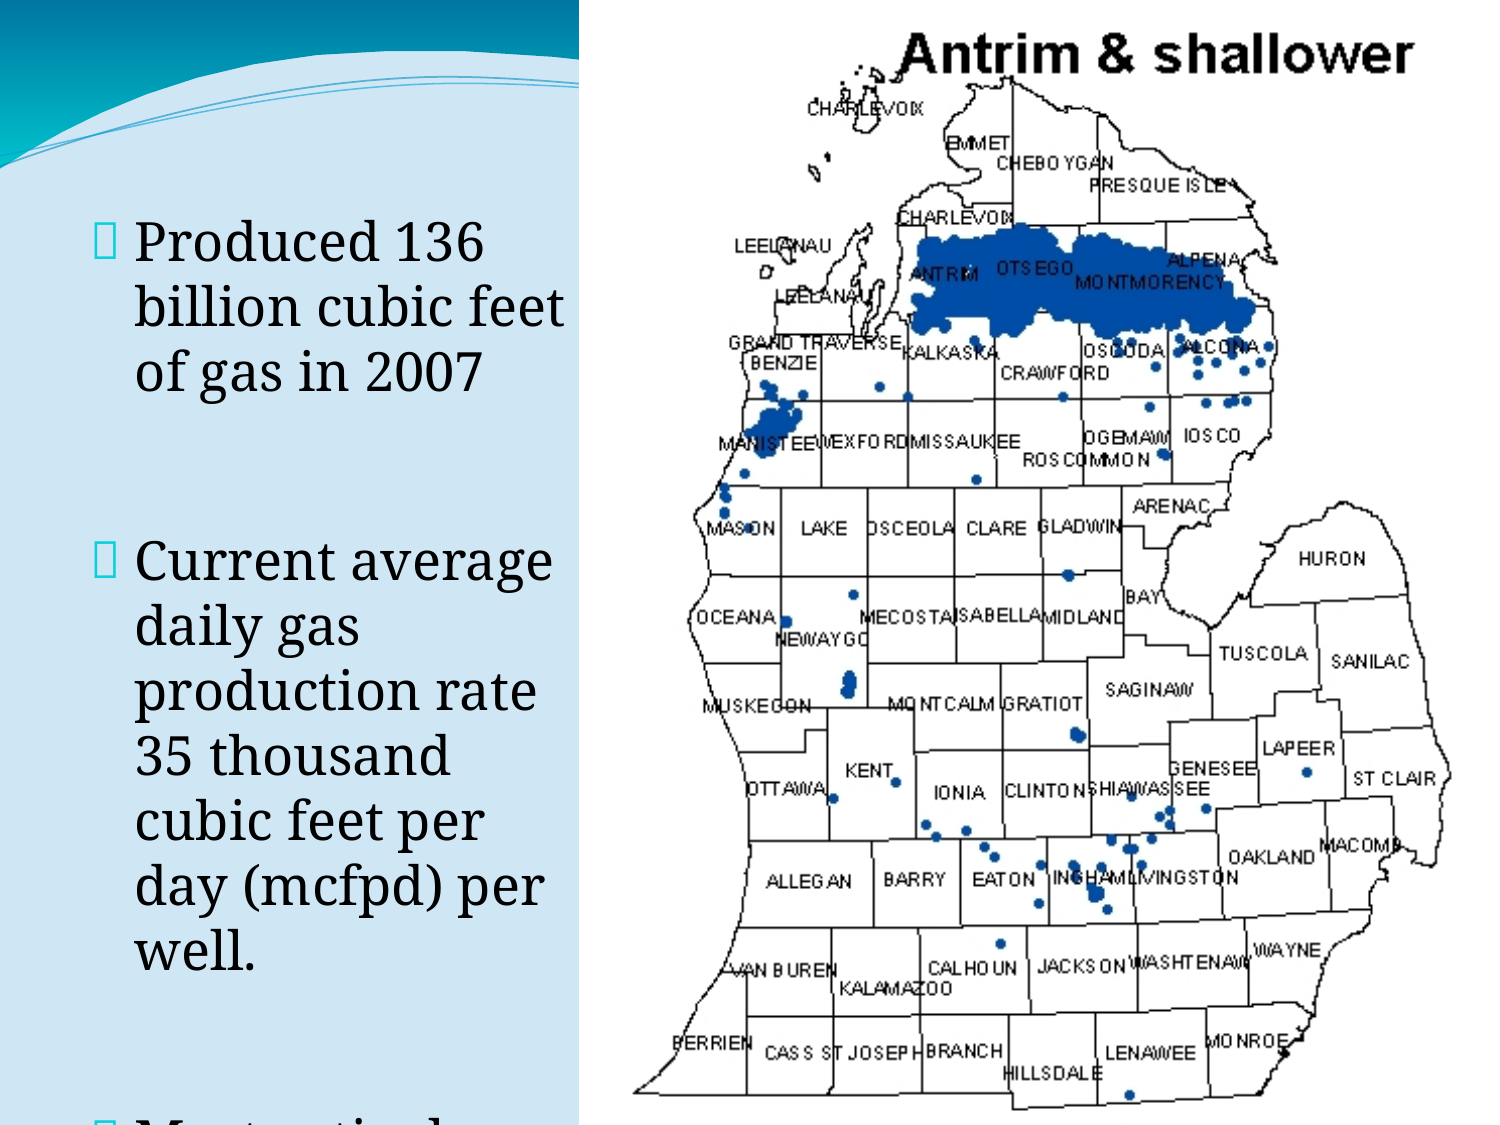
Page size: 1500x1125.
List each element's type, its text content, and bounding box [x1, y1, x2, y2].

picture [579, 0, 1500, 1125]
title [75, 115, 579, 200]
list Produced 136 billion cubic feet of gas in 2007 Current average daily gas production rate 35 thousand cubic feet per day (mcfpd) per well. Most actively drilled shale gas play in the U.S. Drilling peaked in 1993 [75, 200, 579, 1075]
